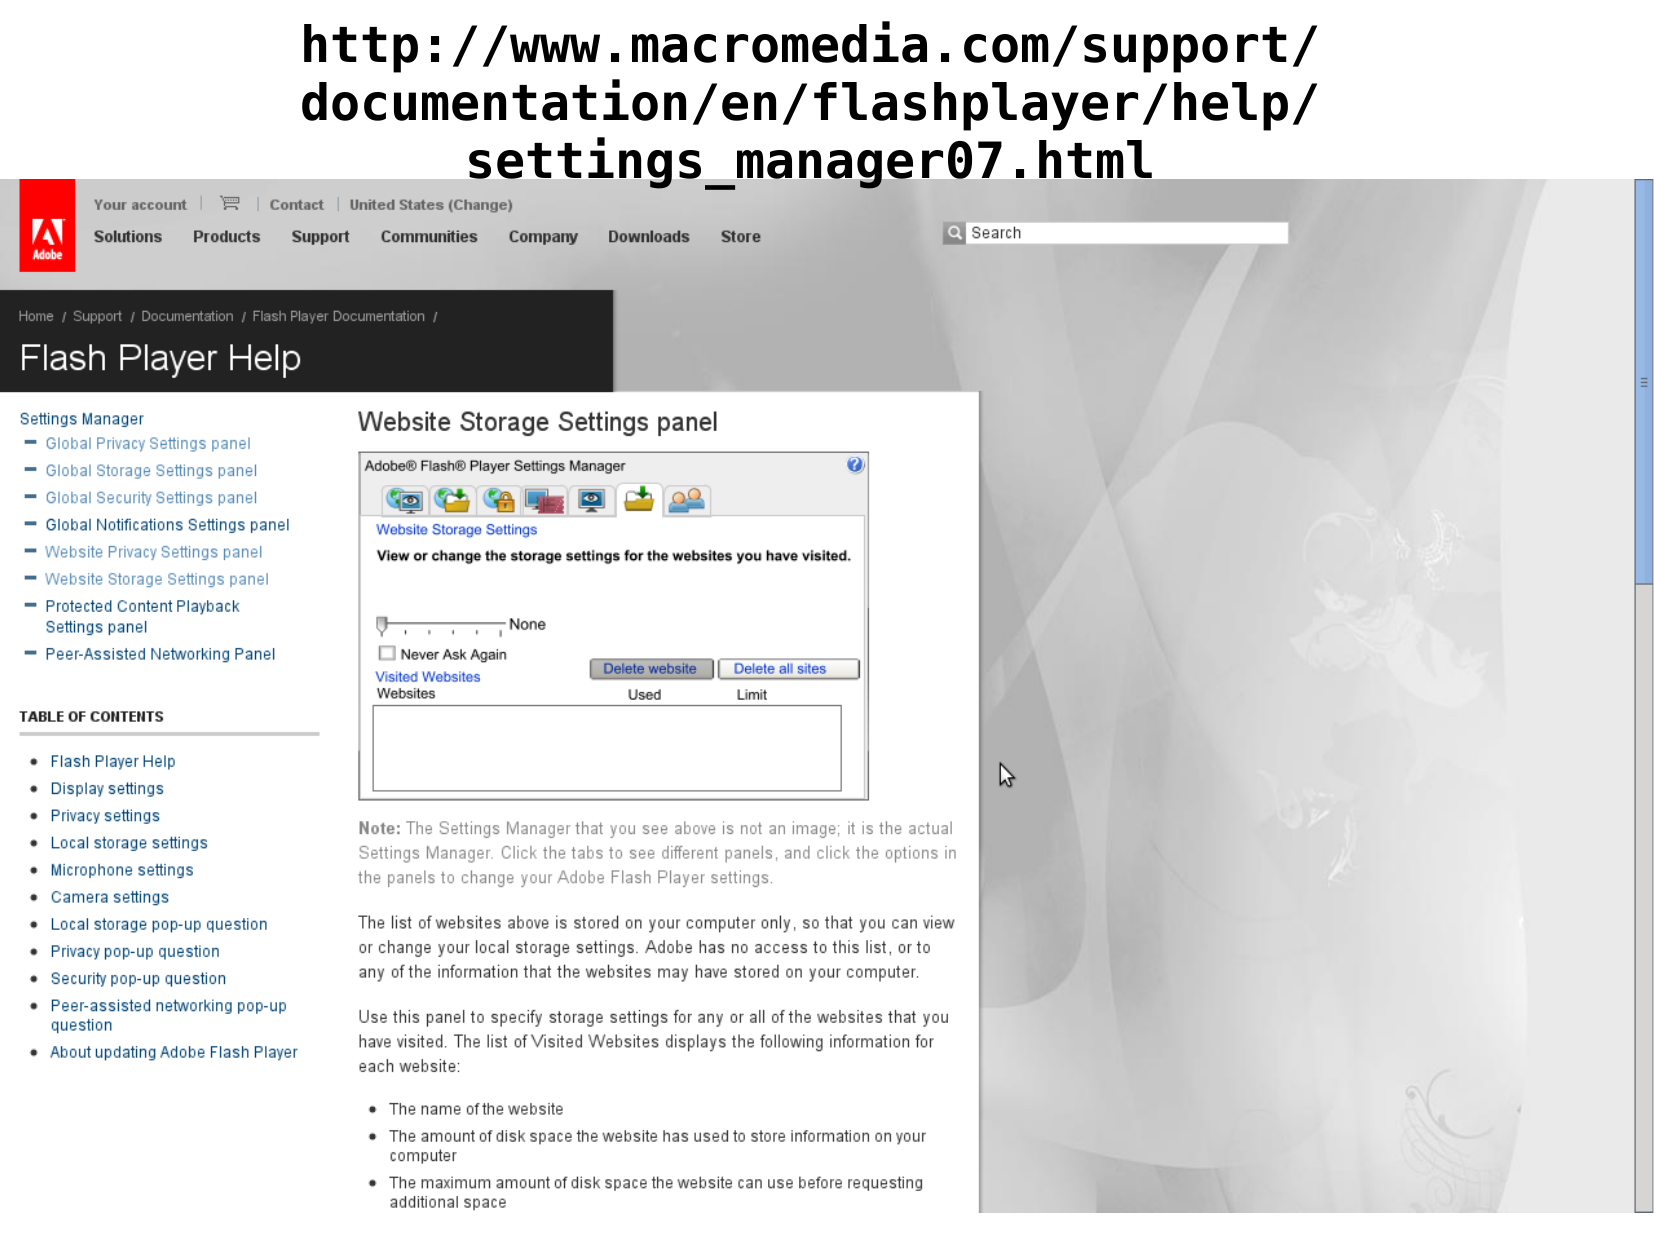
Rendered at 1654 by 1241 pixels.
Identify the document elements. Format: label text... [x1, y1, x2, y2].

picture [0, 179, 1654, 1213]
text_box http://www.macromedia.com/support/documentation/en/flashplayer/help/settings_manager07.html [82, 45, 1538, 162]
